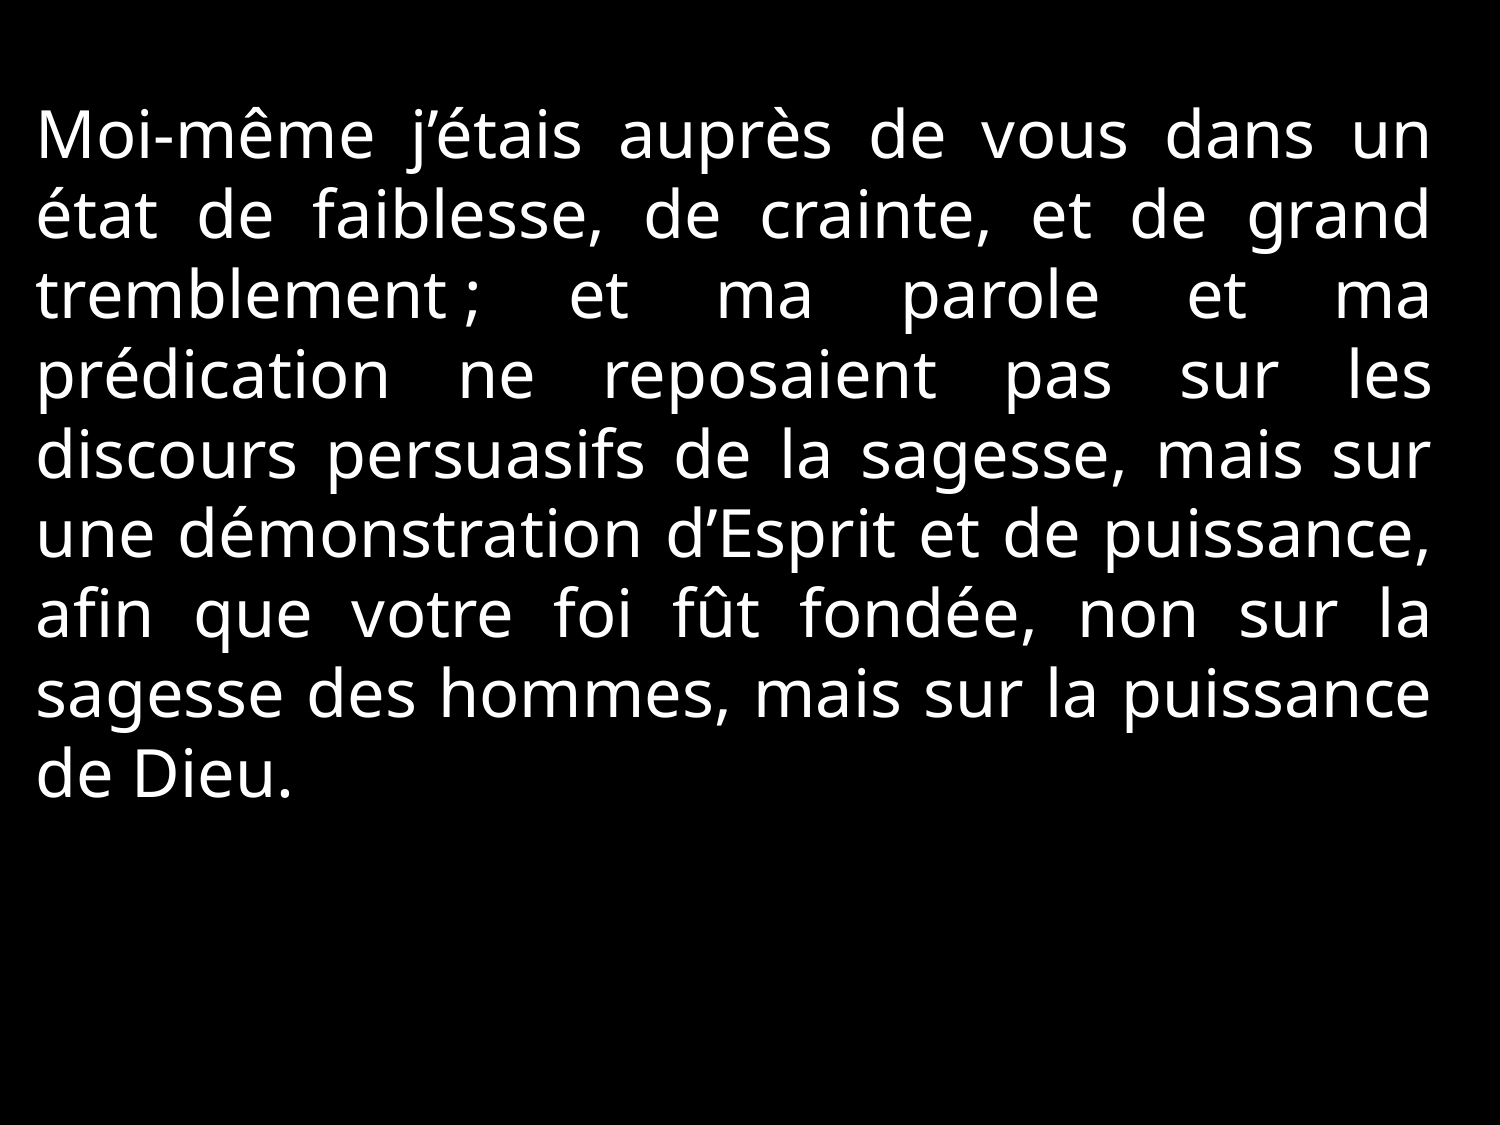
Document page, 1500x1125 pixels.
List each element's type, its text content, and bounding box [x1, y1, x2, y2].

text_box Moi-même j’étais auprès de vous dans un état de faiblesse, de crainte, et de grand tremblement ; et ma parole et ma prédication ne reposaient pas sur les discours persuasifs de la sagesse, mais sur une démonstration d’Esprit et de puissance, afin que votre foi fût fondée, non sur la sagesse des hommes, mais sur la puissance de Dieu. [21, 84, 1450, 819]
